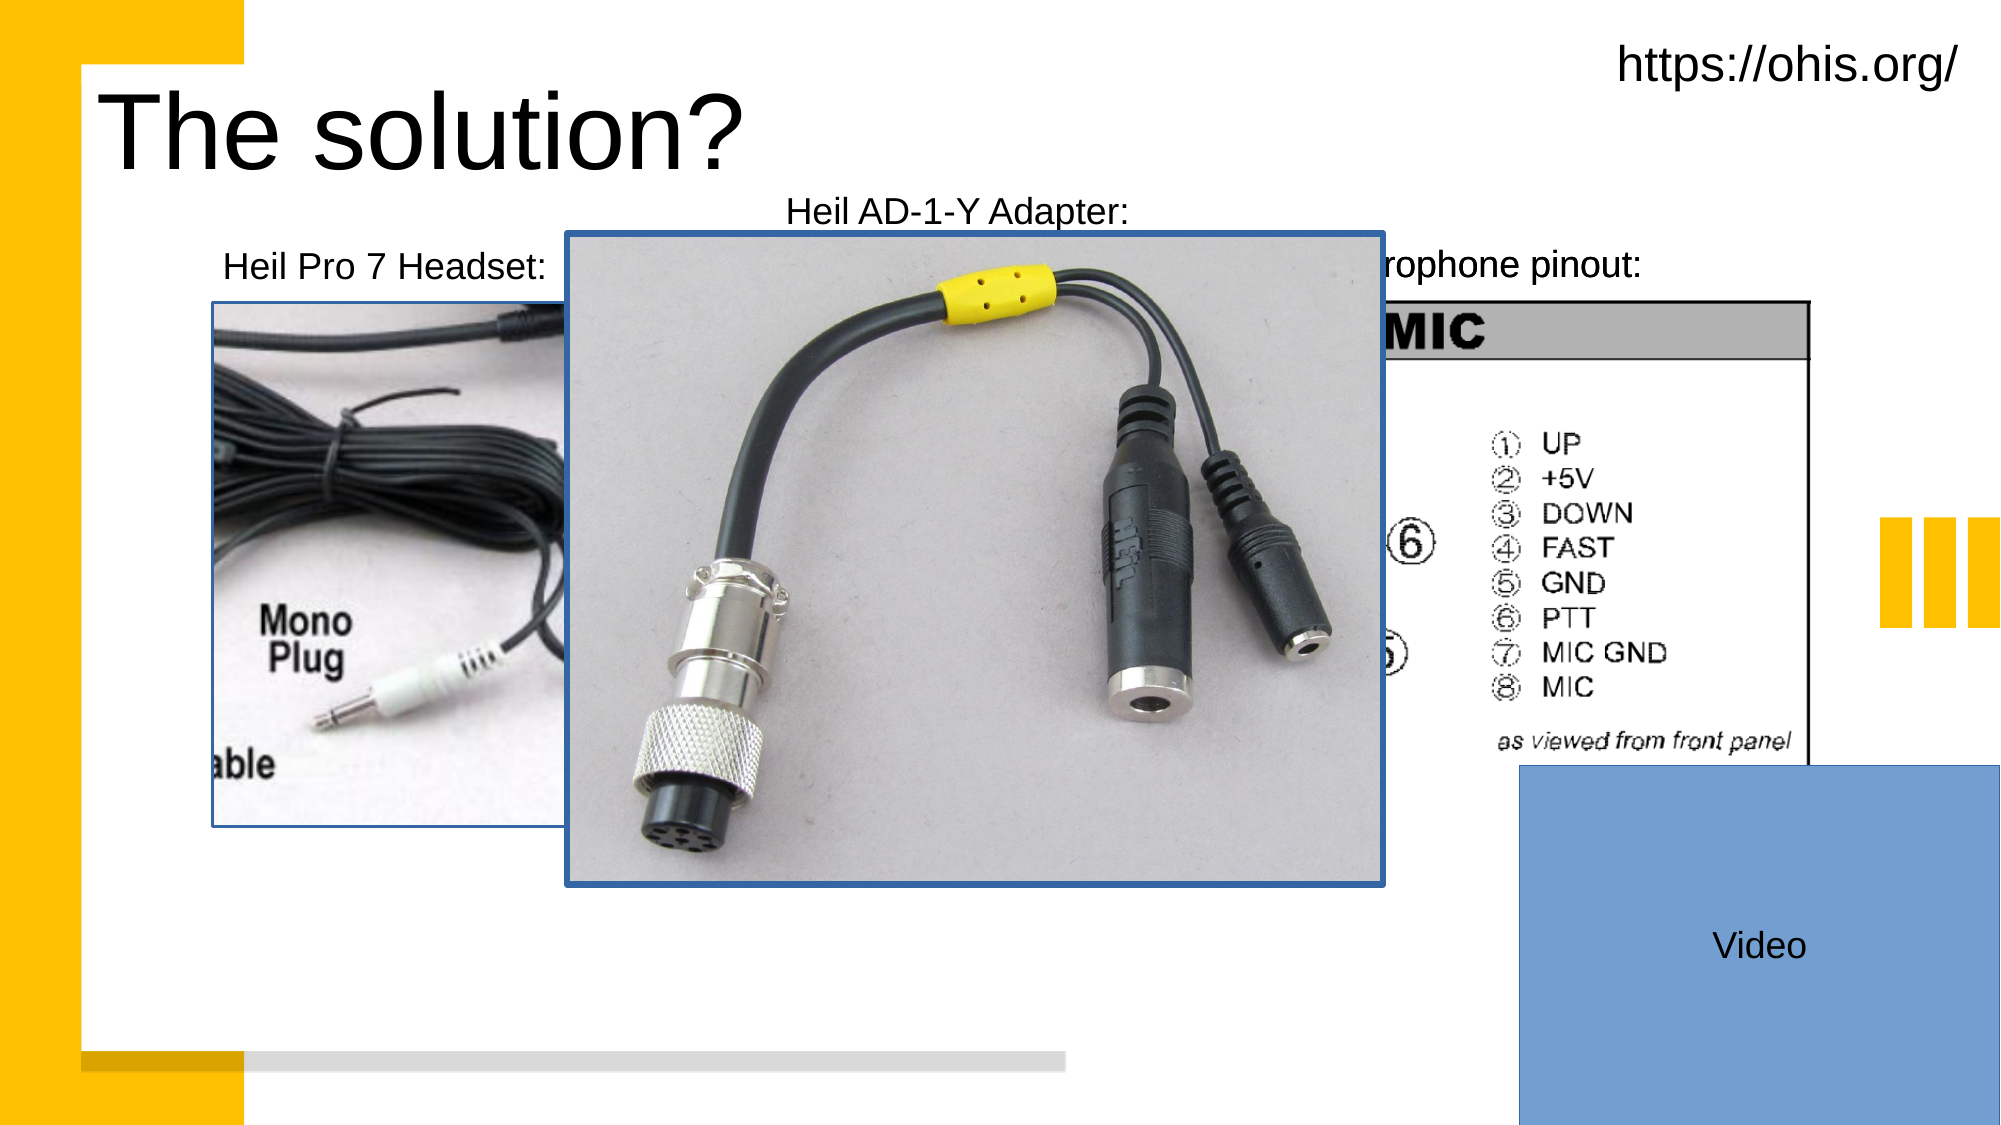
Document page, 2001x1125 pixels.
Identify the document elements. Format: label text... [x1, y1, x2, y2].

text_box Heil AD-1-Y Adapter: [770, 183, 1145, 230]
text_box [0, 0, 2000, 1125]
picture [214, 303, 564, 826]
picture [1386, 293, 1811, 766]
text_box The solution? [81, 64, 1921, 201]
picture [570, 236, 1381, 882]
text_box Yaesu FT-920 Microphone pinout: [1386, 236, 1658, 294]
text_box https://ohis.org/ [1590, 29, 1974, 105]
text_box Heil Pro 7 Headset: [207, 238, 563, 296]
text_box Video [1519, 765, 2000, 1125]
